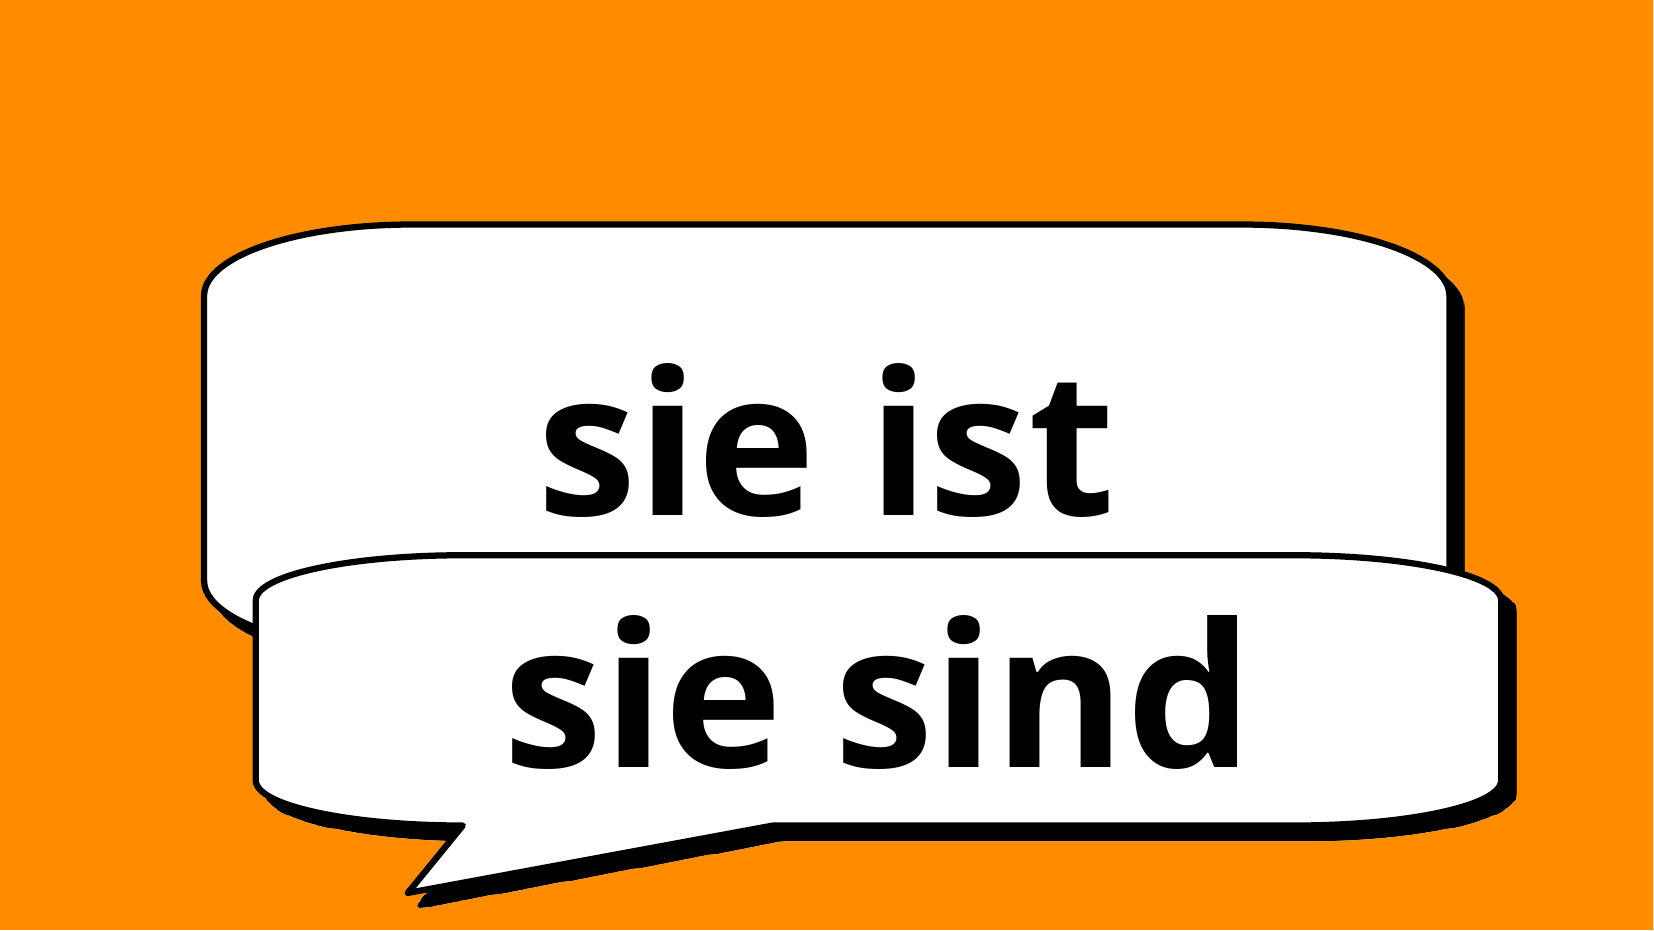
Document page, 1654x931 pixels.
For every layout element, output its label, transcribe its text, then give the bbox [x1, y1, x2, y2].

text_box sie sind [255, 555, 1502, 893]
text_box sie ist [204, 224, 1450, 628]
